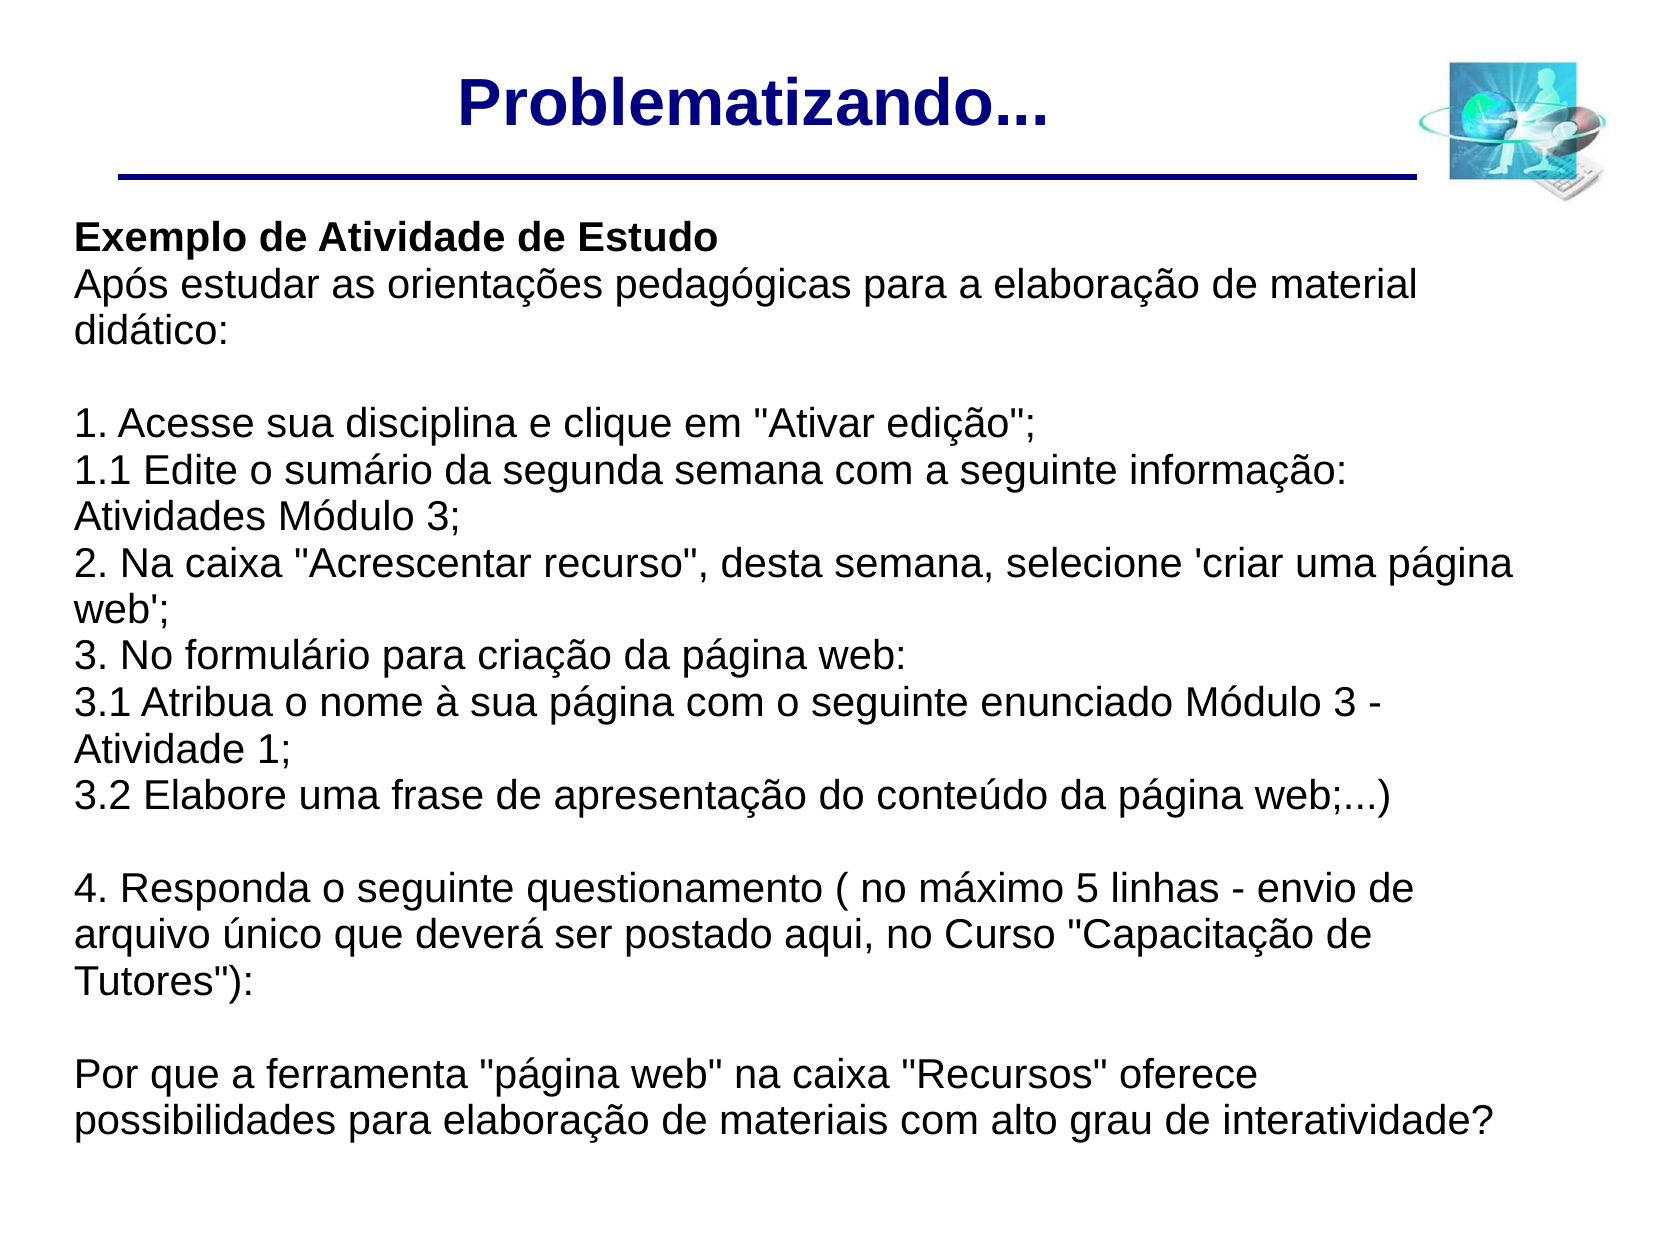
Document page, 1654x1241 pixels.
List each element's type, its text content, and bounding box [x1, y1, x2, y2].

picture [1417, 59, 1609, 211]
text_box Problematizando... [442, 58, 1093, 148]
text_box Exemplo de Atividade de Estudo Após estudar as orientações pedagógicas para a elaboração de material didático: 1. Acesse sua disciplina e clique em "Ativar edição"; 1.1 Edite o sumário da segunda semana com a seguinte informação: Atividades Módulo 3; 2. Na caixa "Acrescentar recurso", desta semana, selecione 'criar uma página web'; 3. No formulário para criação da página web: 3.1 Atribua o nome à sua página com o seguinte enunciado Módulo 3 - Atividade 1; 3.2 Elabore uma frase de apresentação do conteúdo da página web;...) 4. Responda o seguinte questionamento ( no máximo 5 linhas - envio de arquivo único que deverá ser postado aqui, no Curso "Capacitação de Tutores"): Por que a ferramenta "página web" na caixa "Recursos" oferece possibilidades para elaboração de materiais com alto grau de interatividade? [59, 206, 1536, 1175]
